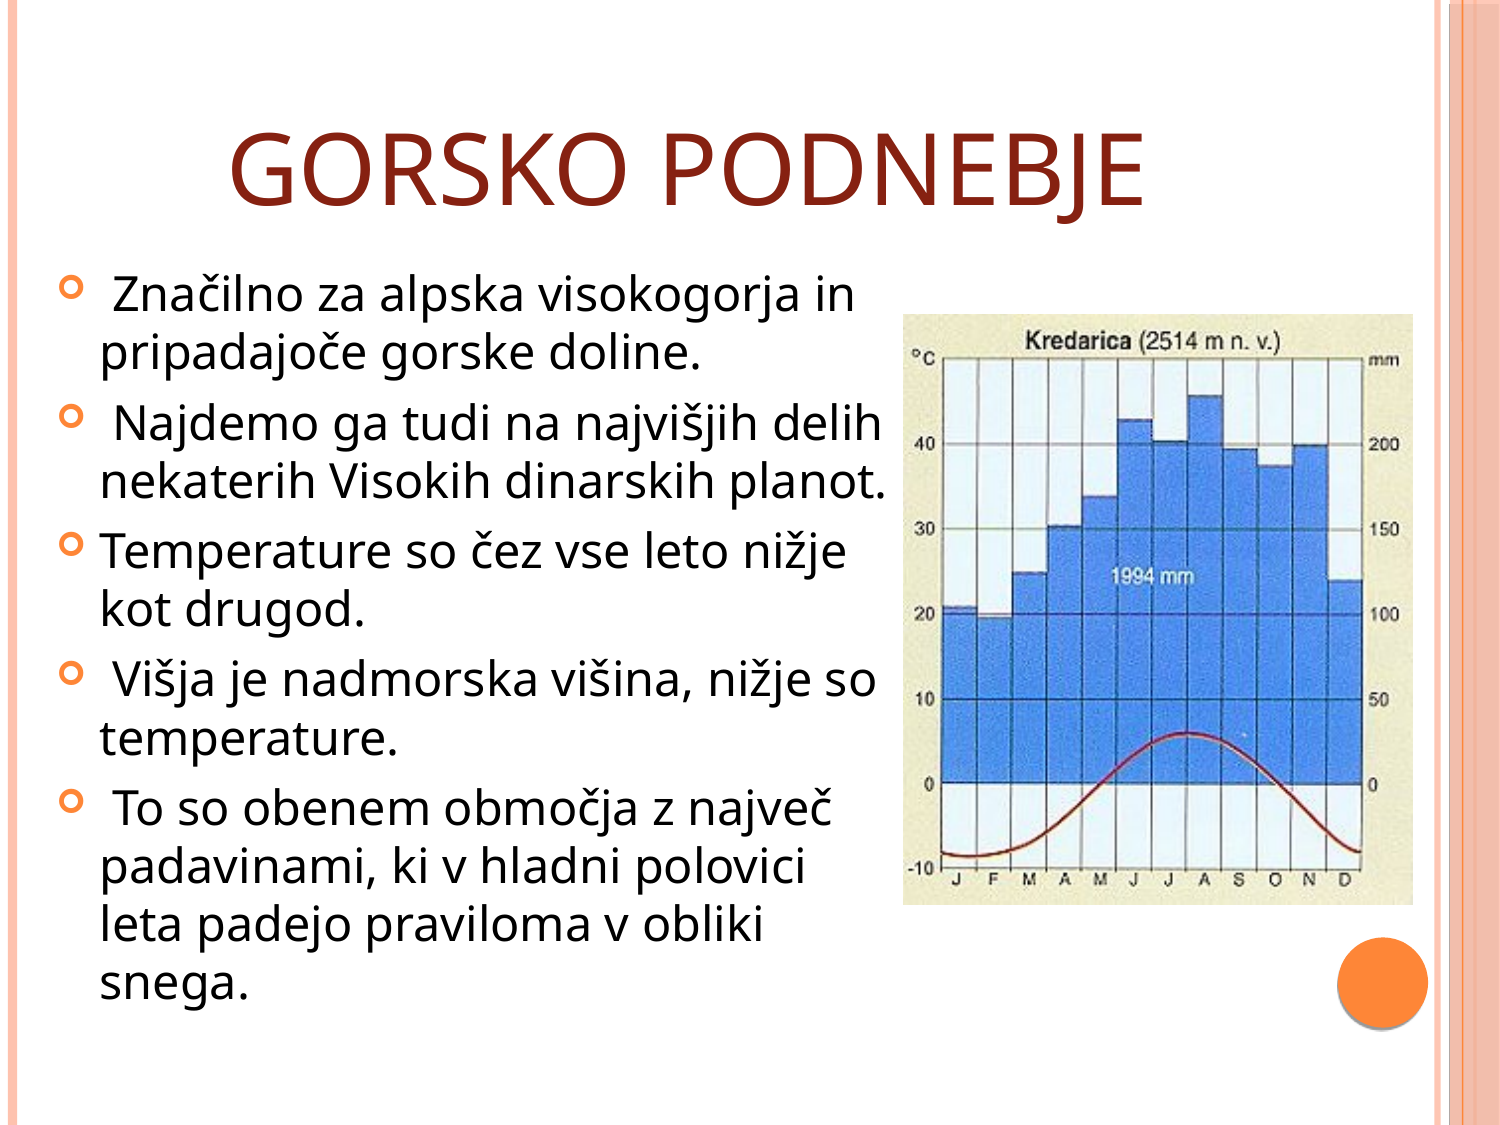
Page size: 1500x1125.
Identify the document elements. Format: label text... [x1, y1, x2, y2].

picture [903, 314, 1413, 905]
title Gorsko podnebje [75, 45, 1300, 233]
list Značilno za alpska visokogorja in pripadajoče gorske doline. Najdemo ga tudi na najvišjih delih nekaterih Visokih dinarskih planot. Temperature so čez vse leto nižje kot drugod. Višja je nadmorska višina, nižje so temperature. To so obenem območja z največ padavinami, ki v hladni polovici leta padejo praviloma v obliki snega. [41, 255, 918, 1064]
